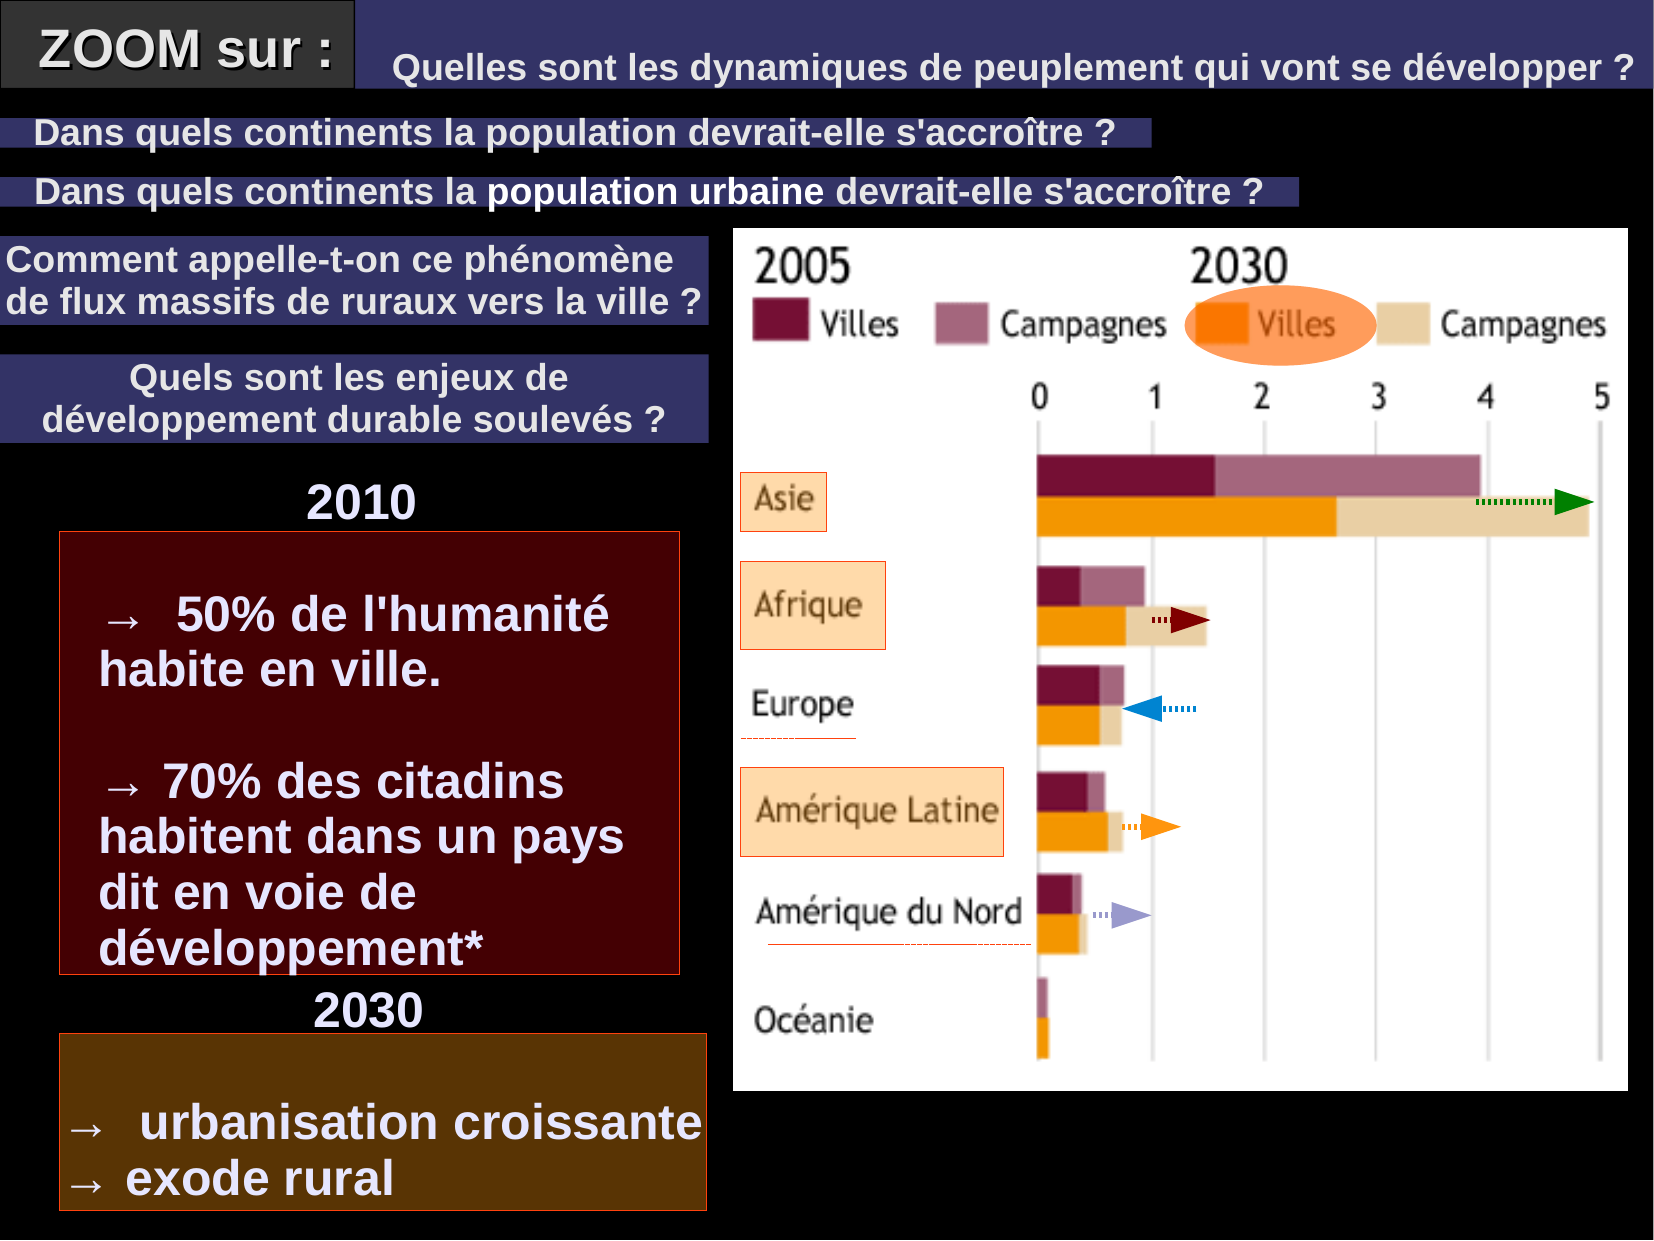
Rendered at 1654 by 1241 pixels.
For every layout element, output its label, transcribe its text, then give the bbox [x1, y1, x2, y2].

text_box [740, 472, 827, 532]
text_box Quels sont les enjeux de développement durable soulevés ? [0, 354, 709, 443]
text_box Dans quels continents la population urbaine devrait-elle s'accroître ? [0, 177, 1300, 207]
text_box Comment appelle-t-on ce phénomène de flux massifs de ruraux vers la ville ? [0, 236, 709, 325]
text_box [1184, 285, 1377, 366]
text_box 2010 → 50% de l'humanité habite en ville. → 70% des citadins habitent dans un pays dit en voie de développement* [59, 531, 680, 975]
text_box ZOOM sur : [0, 0, 355, 89]
text_box Dans quels continents la population devrait-elle s'accroître ? [0, 118, 1152, 148]
text_box [740, 561, 886, 650]
text_box Quelles sont les dynamiques de peuplement qui vont se développer ? [355, 0, 1654, 89]
text_box 2030 → urbanisation croissante → exode rural [59, 1033, 707, 1211]
picture [733, 228, 1628, 1092]
text_box [740, 767, 1004, 857]
